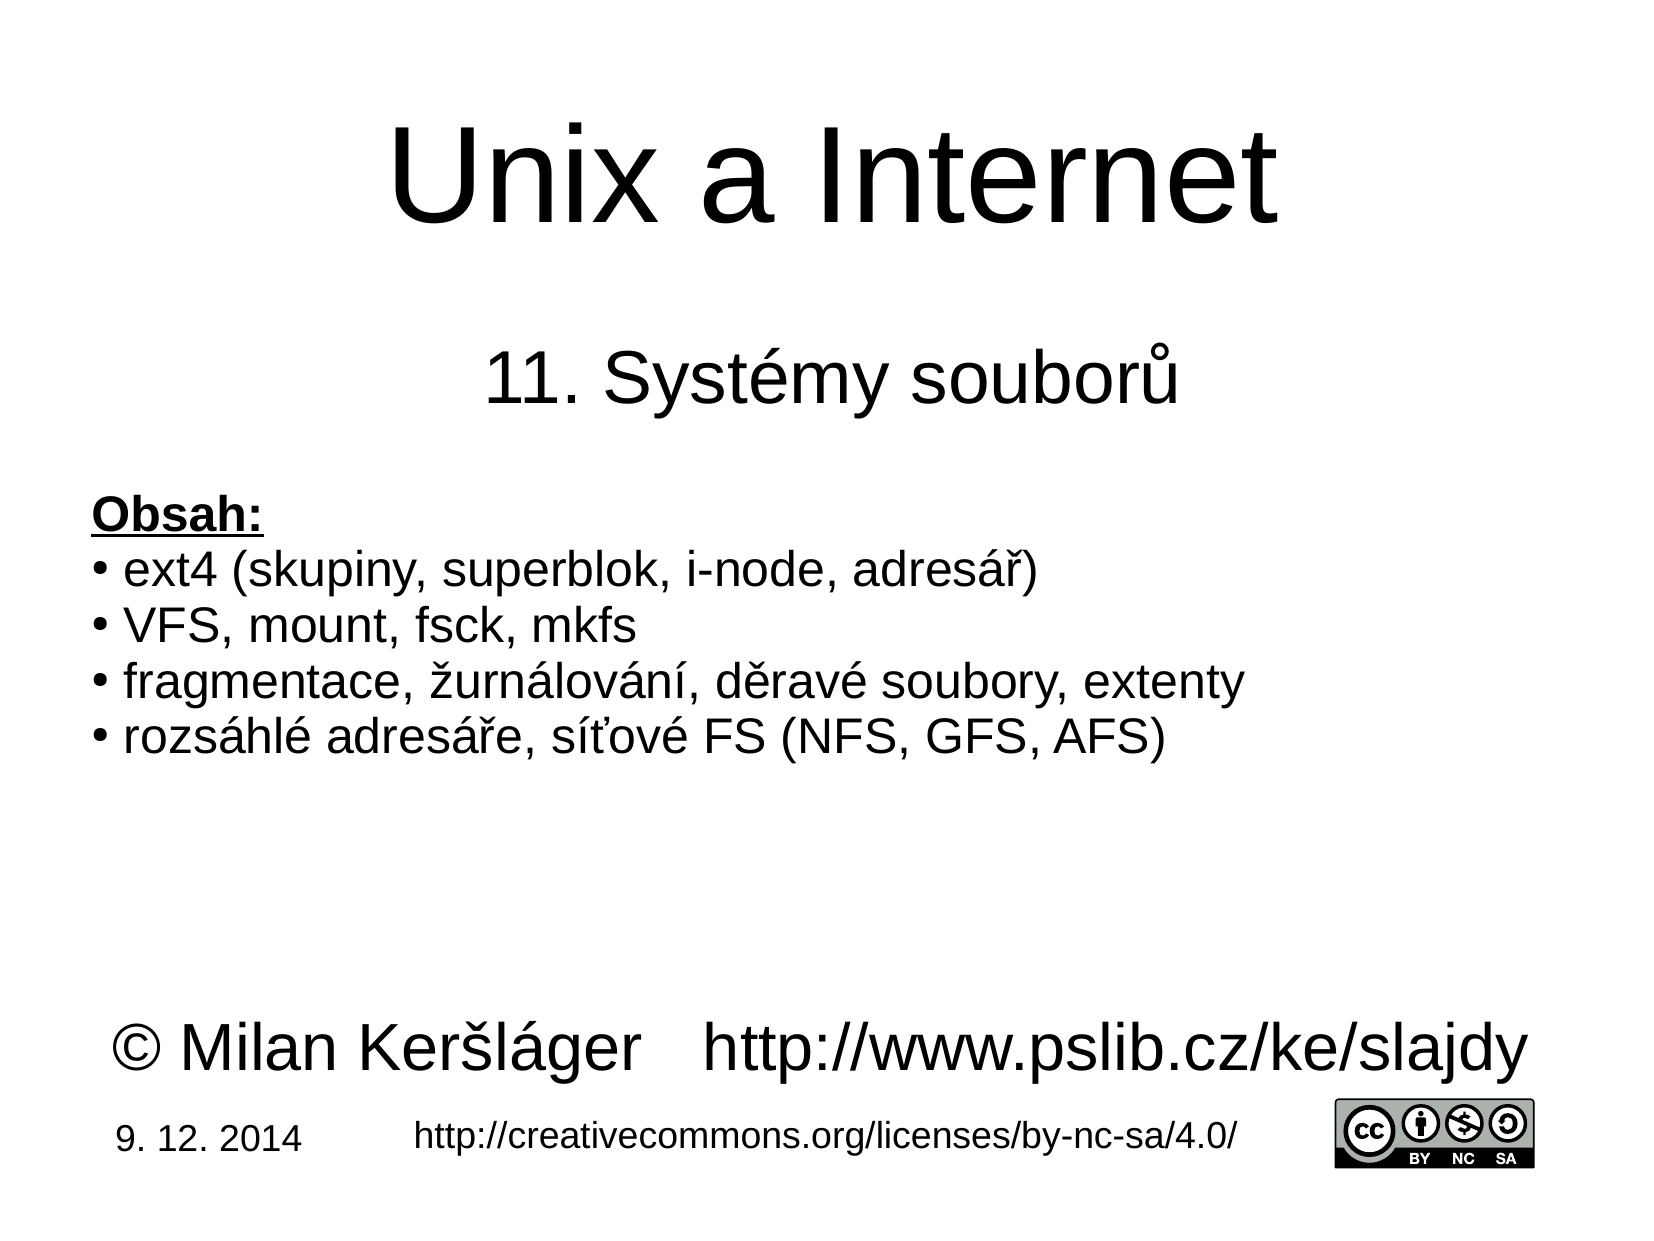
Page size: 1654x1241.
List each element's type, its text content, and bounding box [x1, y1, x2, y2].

text_box 9. 12. 2014 [100, 1110, 355, 1168]
text_box Obsah: ext4 (skupiny, superblok, i-node, adresář) VFS, mount, fsck, mkfs fragmentace, žurnálování, děravé soubory, extenty rozsáhlé adresáře, síťové FS (NFS, GFS, AFS) [76, 478, 1583, 828]
title Unix a Internet 11. Systémy souborů [88, 56, 1577, 461]
picture [1334, 1098, 1535, 1169]
text_box http://creativecommons.org/licenses/by-nc-sa/4.0/ [339, 1107, 1313, 1165]
list © Milan Keršláger http://www.pslib.cz/ke/slajdy [76, 1009, 1565, 1087]
